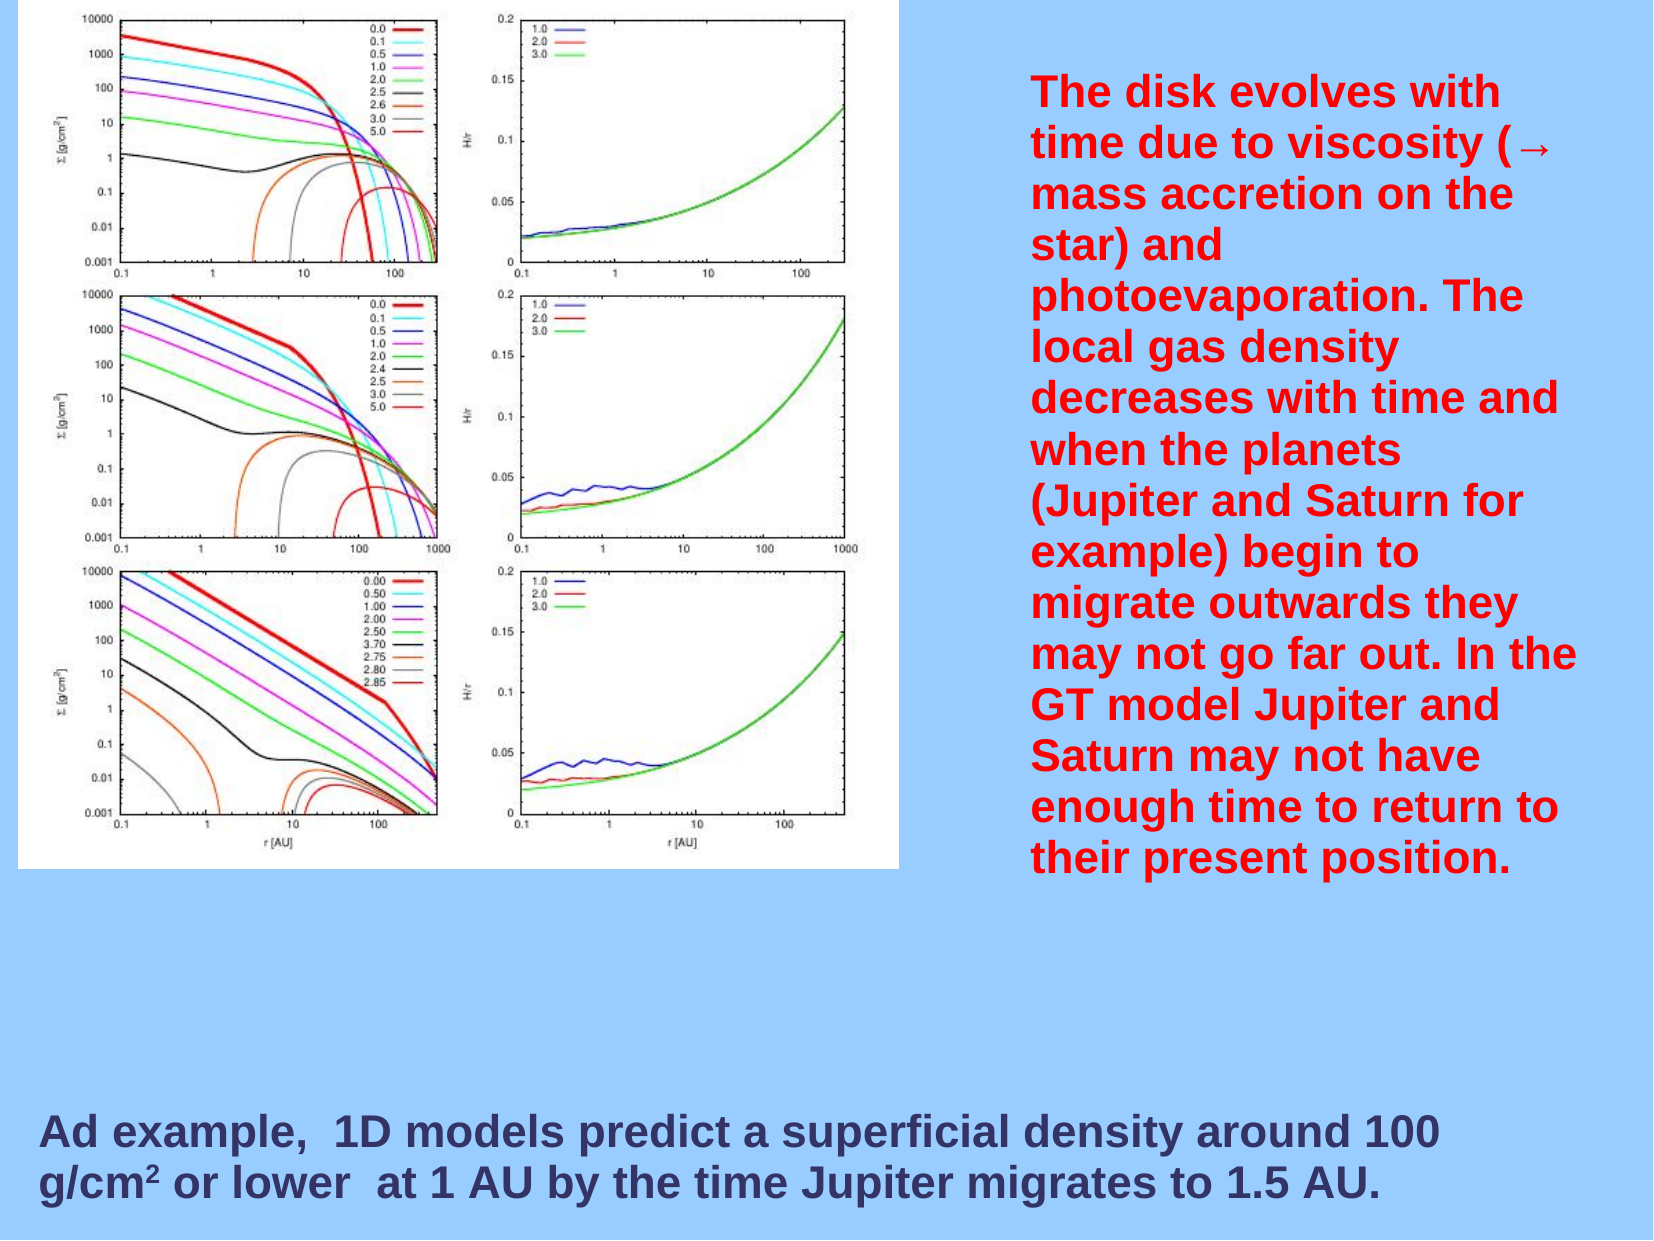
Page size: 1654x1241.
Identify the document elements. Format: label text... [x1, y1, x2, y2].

text_box Ad example, 1D models predict a superficial density around 100 g/cm2 or lower at 1 AU by the time Jupiter migrates to 1.5 AU. [23, 1099, 1536, 1217]
picture [18, 0, 899, 869]
text_box The disk evolves with time due to viscosity (→ mass accretion on the star) and photoevaporation. The local gas density decreases with time and when the planets (Jupiter and Saturn for example) begin to migrate outwards they may not go far out. In the GT model Jupiter and Saturn may not have enough time to return to their present position. [1015, 59, 1595, 679]
